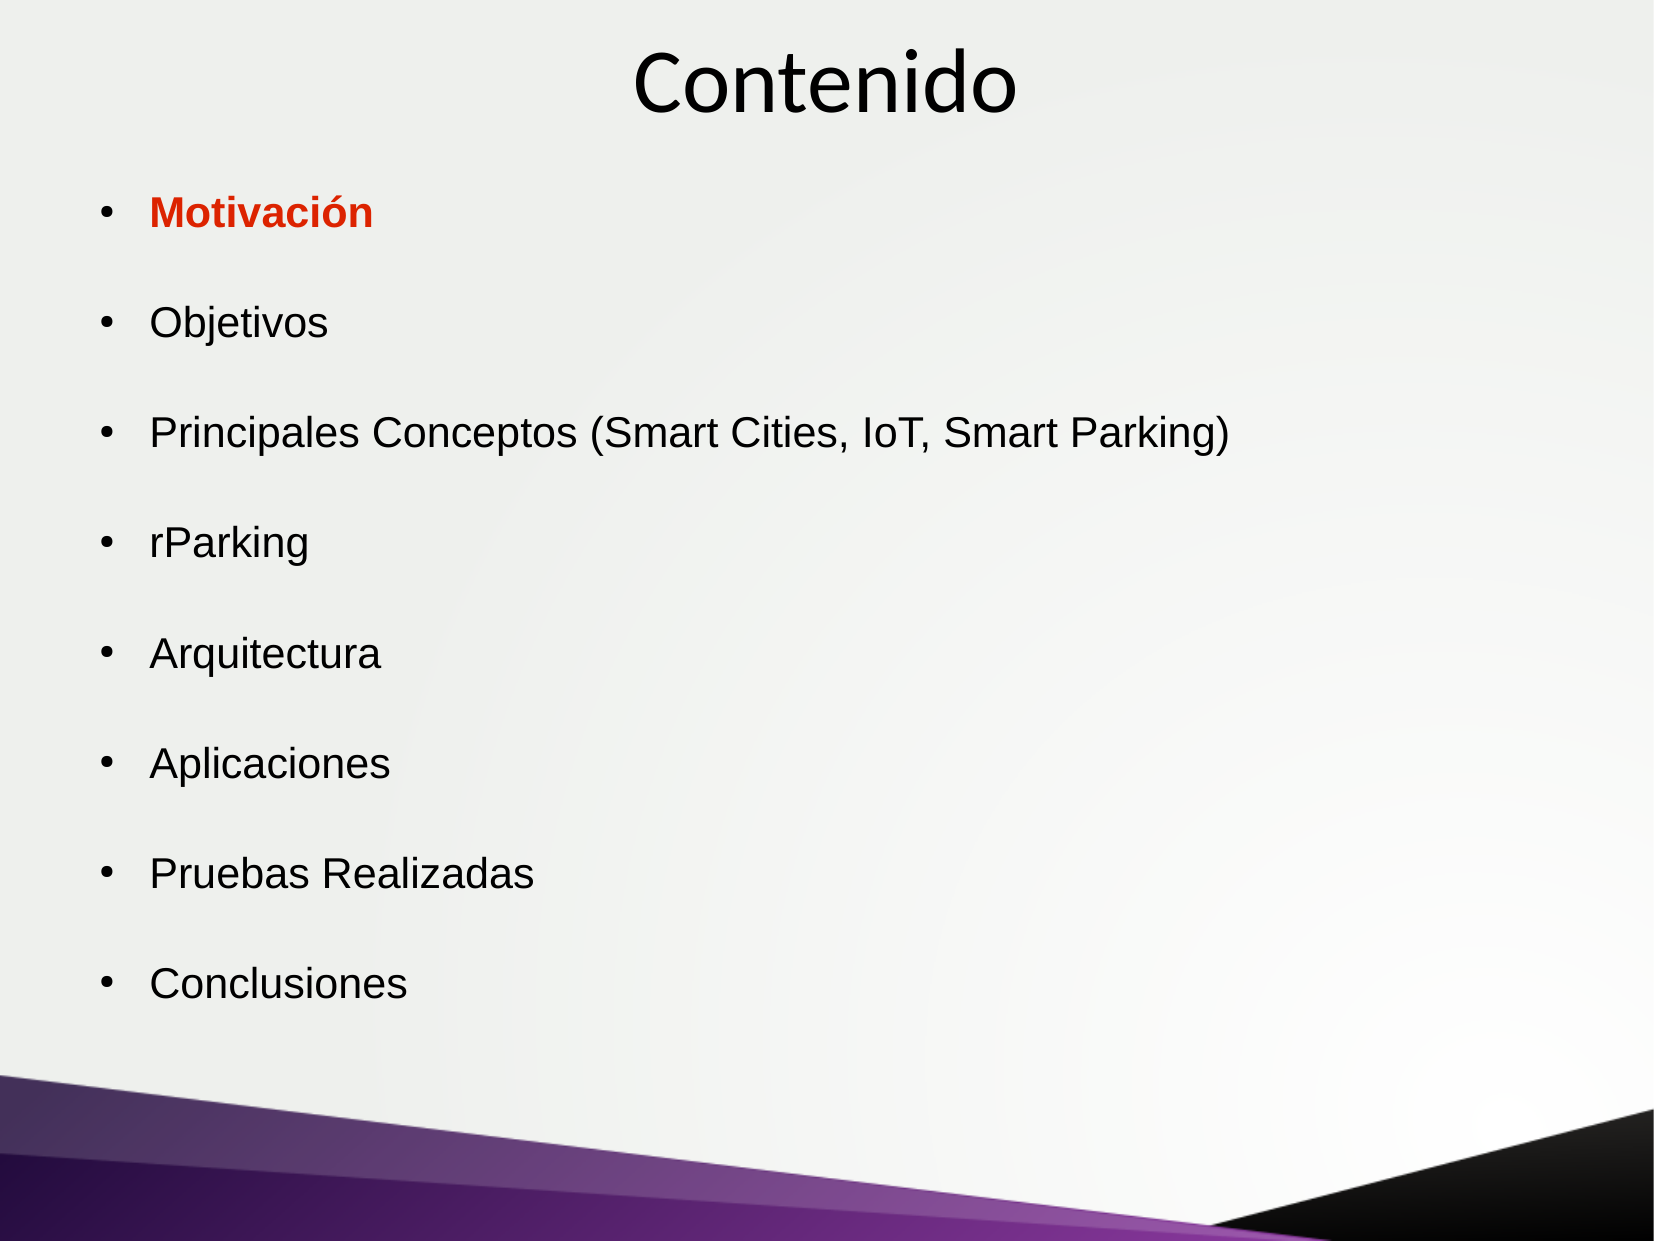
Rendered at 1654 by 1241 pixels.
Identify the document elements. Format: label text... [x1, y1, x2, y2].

picture [0, 0, 1654, 1241]
list Motivación Objetivos Principales Conceptos (Smart Cities, IoT, Smart Parking) rParking Arquitectura Aplicaciones Pruebas Realizadas Conclusiones [82, 188, 1571, 1010]
title Contenido [82, 33, 1571, 146]
